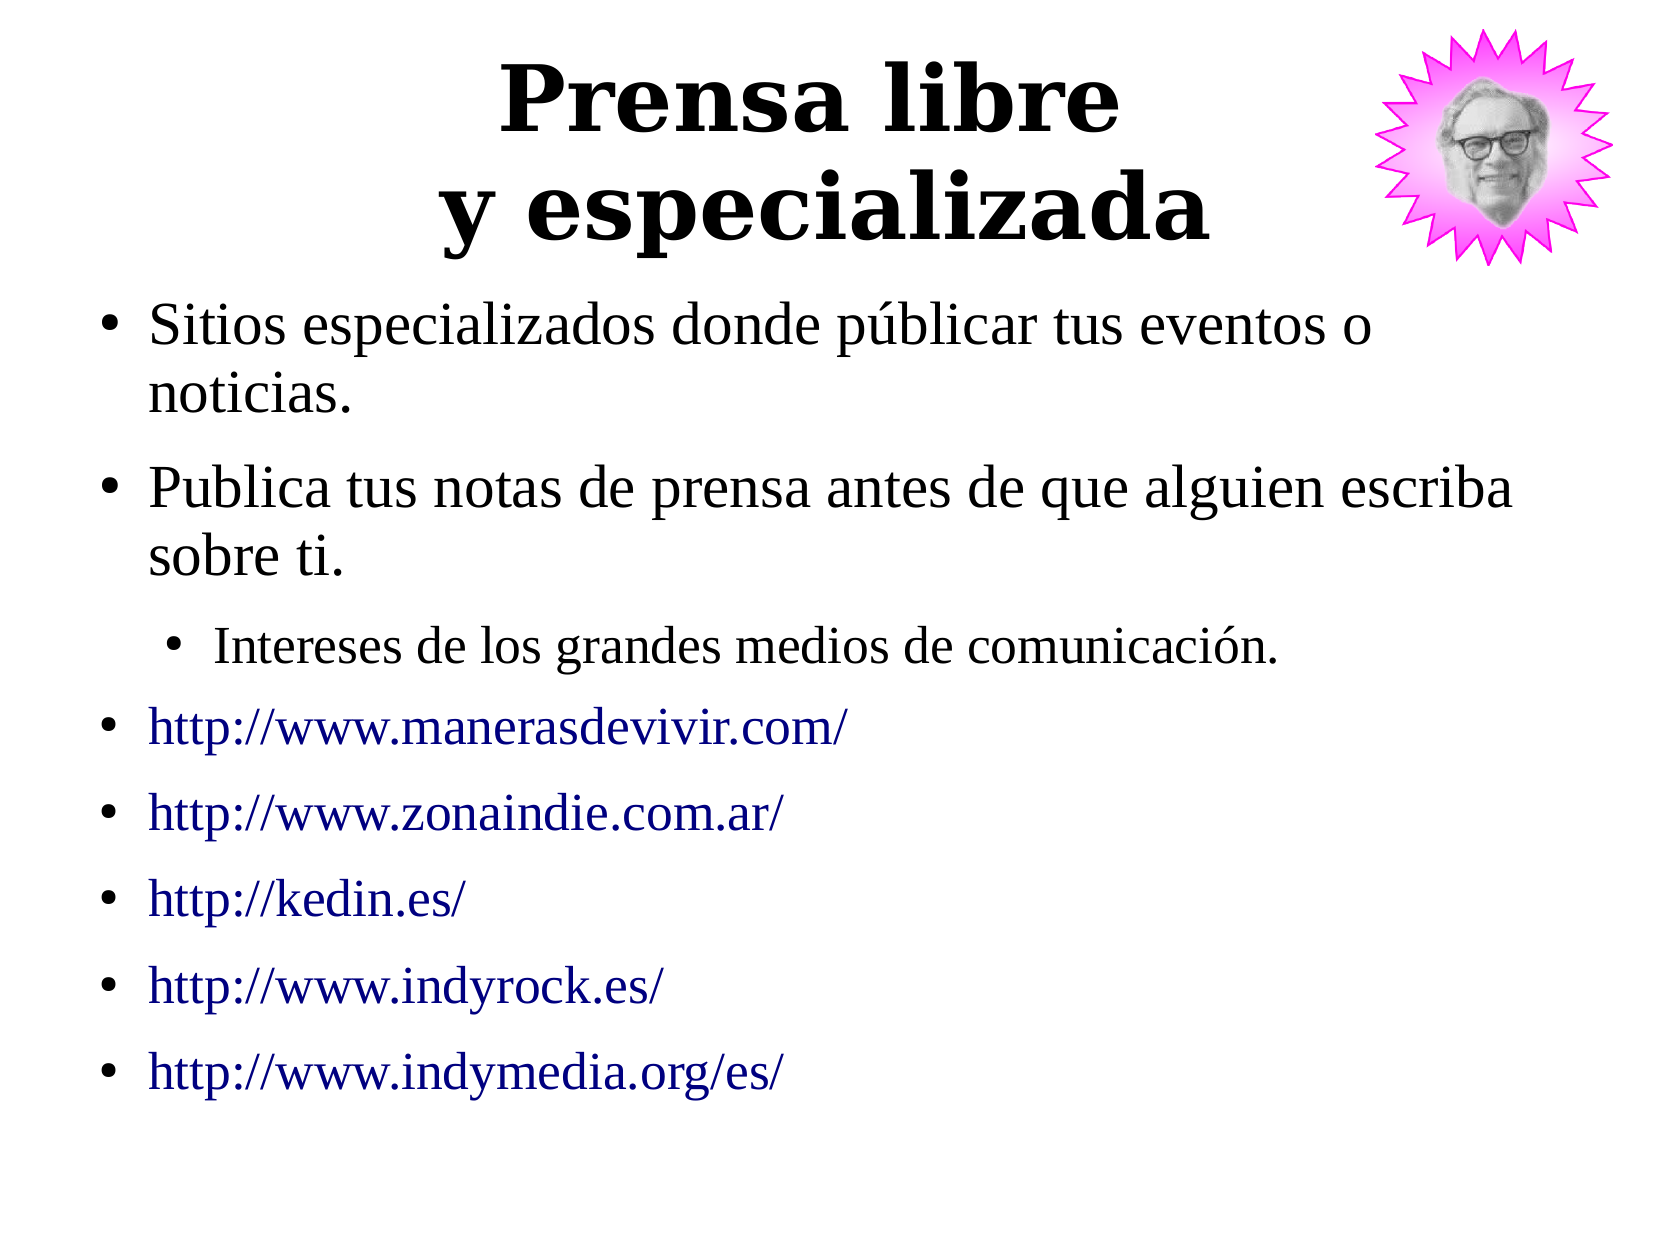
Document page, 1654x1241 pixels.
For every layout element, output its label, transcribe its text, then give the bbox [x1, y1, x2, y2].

list Sitios especializados donde públicar tus eventos o noticias. Publica tus notas de prensa antes de que alguien escriba sobre ti. Intereses de los grandes medios de comunicación. http://www.manerasdevivir.com/ http://www.zonaindie.com.ar/ http://kedin.es/ http://www.indyrock.es/ http://www.indymedia.org/es/ [82, 290, 1571, 1109]
title Prensa libre y especializada [82, 44, 1375, 262]
picture [1375, 29, 1613, 266]
